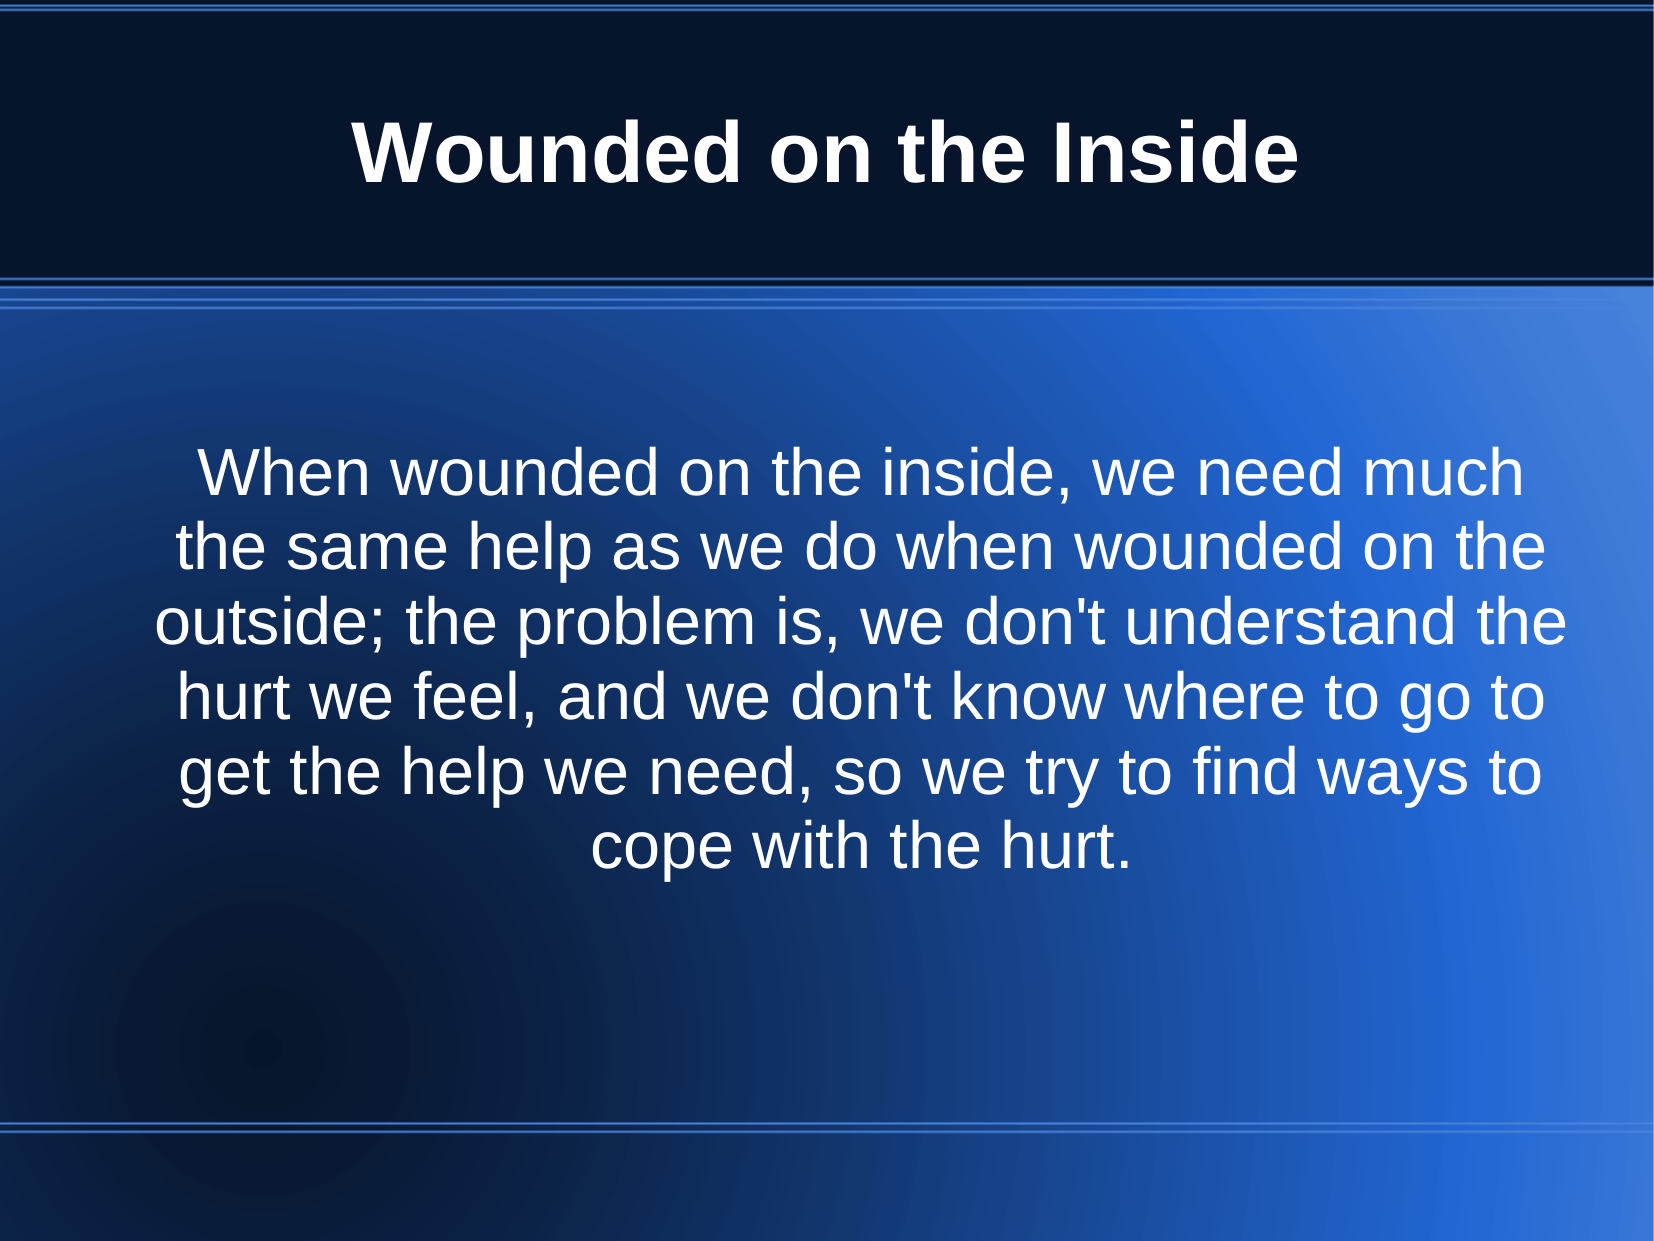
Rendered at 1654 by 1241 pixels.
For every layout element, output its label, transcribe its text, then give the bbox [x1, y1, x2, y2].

list When wounded on the inside, we need much the same help as we do when wounded on the outside; the problem is, we don't understand the hurt we feel, and we don't know where to go to get the help we need, so we try to find ways to cope with the hurt. [82, 355, 1571, 1058]
picture [0, 0, 1654, 1241]
title Wounded on the Inside [82, 49, 1571, 257]
